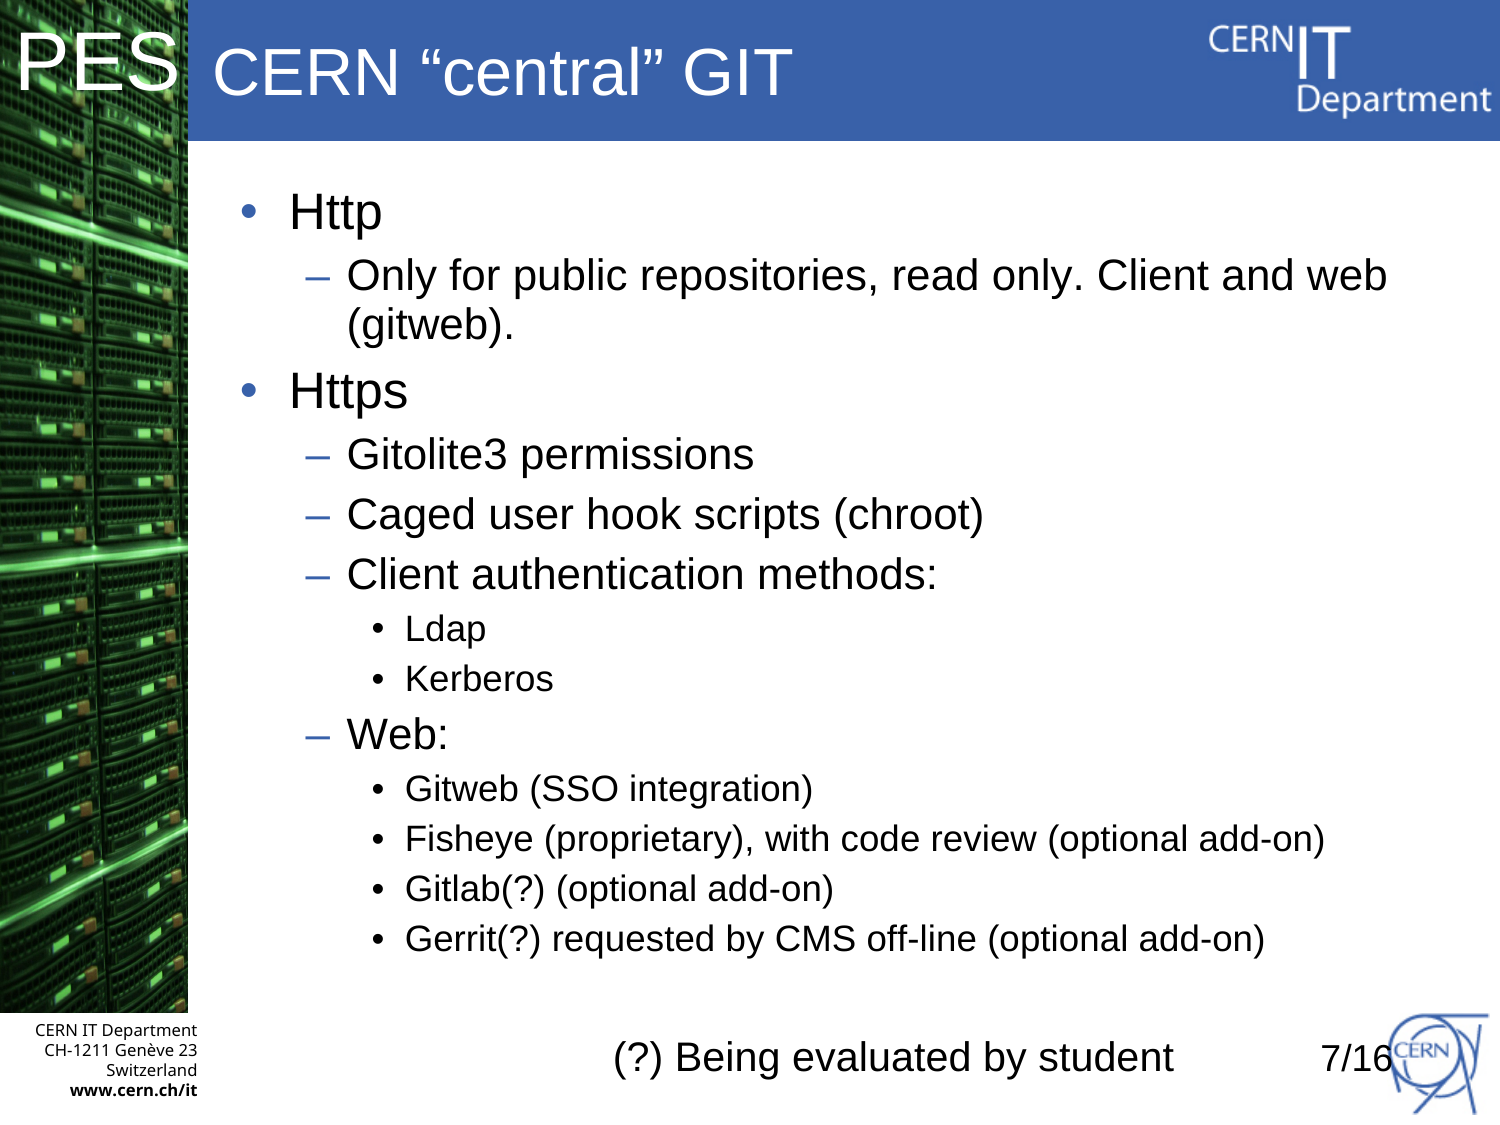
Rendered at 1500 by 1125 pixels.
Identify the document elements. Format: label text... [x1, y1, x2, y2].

text_box <number>/16 [1176, 1026, 1408, 1097]
text_box (?) Being evaluated by student [412, 1022, 1276, 1088]
picture [1387, 1012, 1490, 1115]
title CERN “central” GIT [212, 0, 1125, 160]
list Http Only for public repositories, read only. Client and web (gitweb). Https Gitolite3 permissions Caged user hook scripts (chroot) Client authentication methods: Ldap Kerberos Web: Gitweb (SSO integration) Fisheye (proprietary), with code review (optional add-on) Gitlab(?) (optional add-on) Gerrit(?) requested by CMS off-line (optional add-on) [224, 174, 1463, 976]
picture [1125, 0, 1500, 141]
picture [0, 0, 212, 1013]
